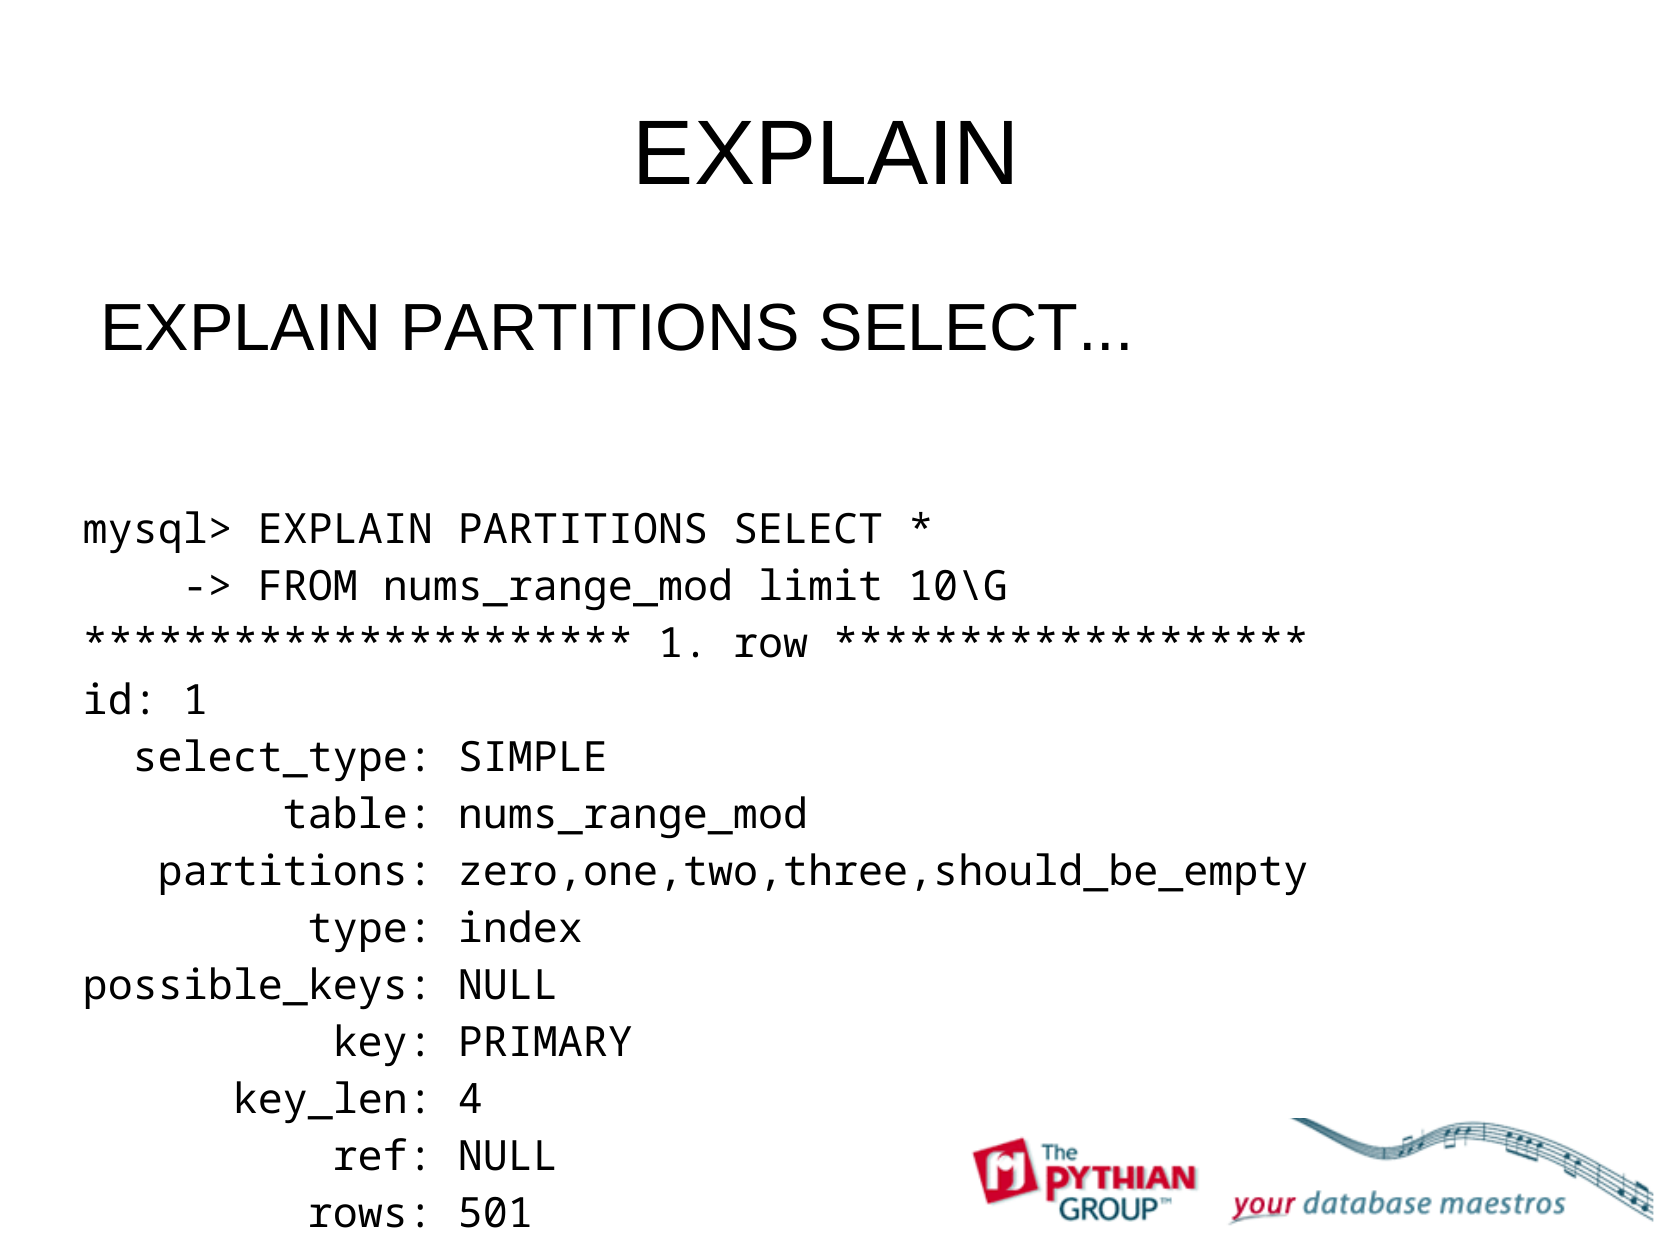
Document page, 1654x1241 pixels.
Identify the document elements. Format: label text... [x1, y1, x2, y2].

list EXPLAIN PARTITIONS SELECT... mysql> EXPLAIN PARTITIONS SELECT * -> FROM nums_range_mod limit 10\G ********************** 1. row ******************* id: 1 select_type: SIMPLE table: nums_range_mod partitions: zero,one,two,three,should_be_empty type: index possible_keys: NULL key: PRIMARY key_len: 4 ref: NULL rows: 501 Extra: Using index 1 row in set (0.00 sec) [82, 290, 1571, 1130]
picture [955, 1118, 1654, 1241]
title EXPLAIN [82, 49, 1571, 257]
